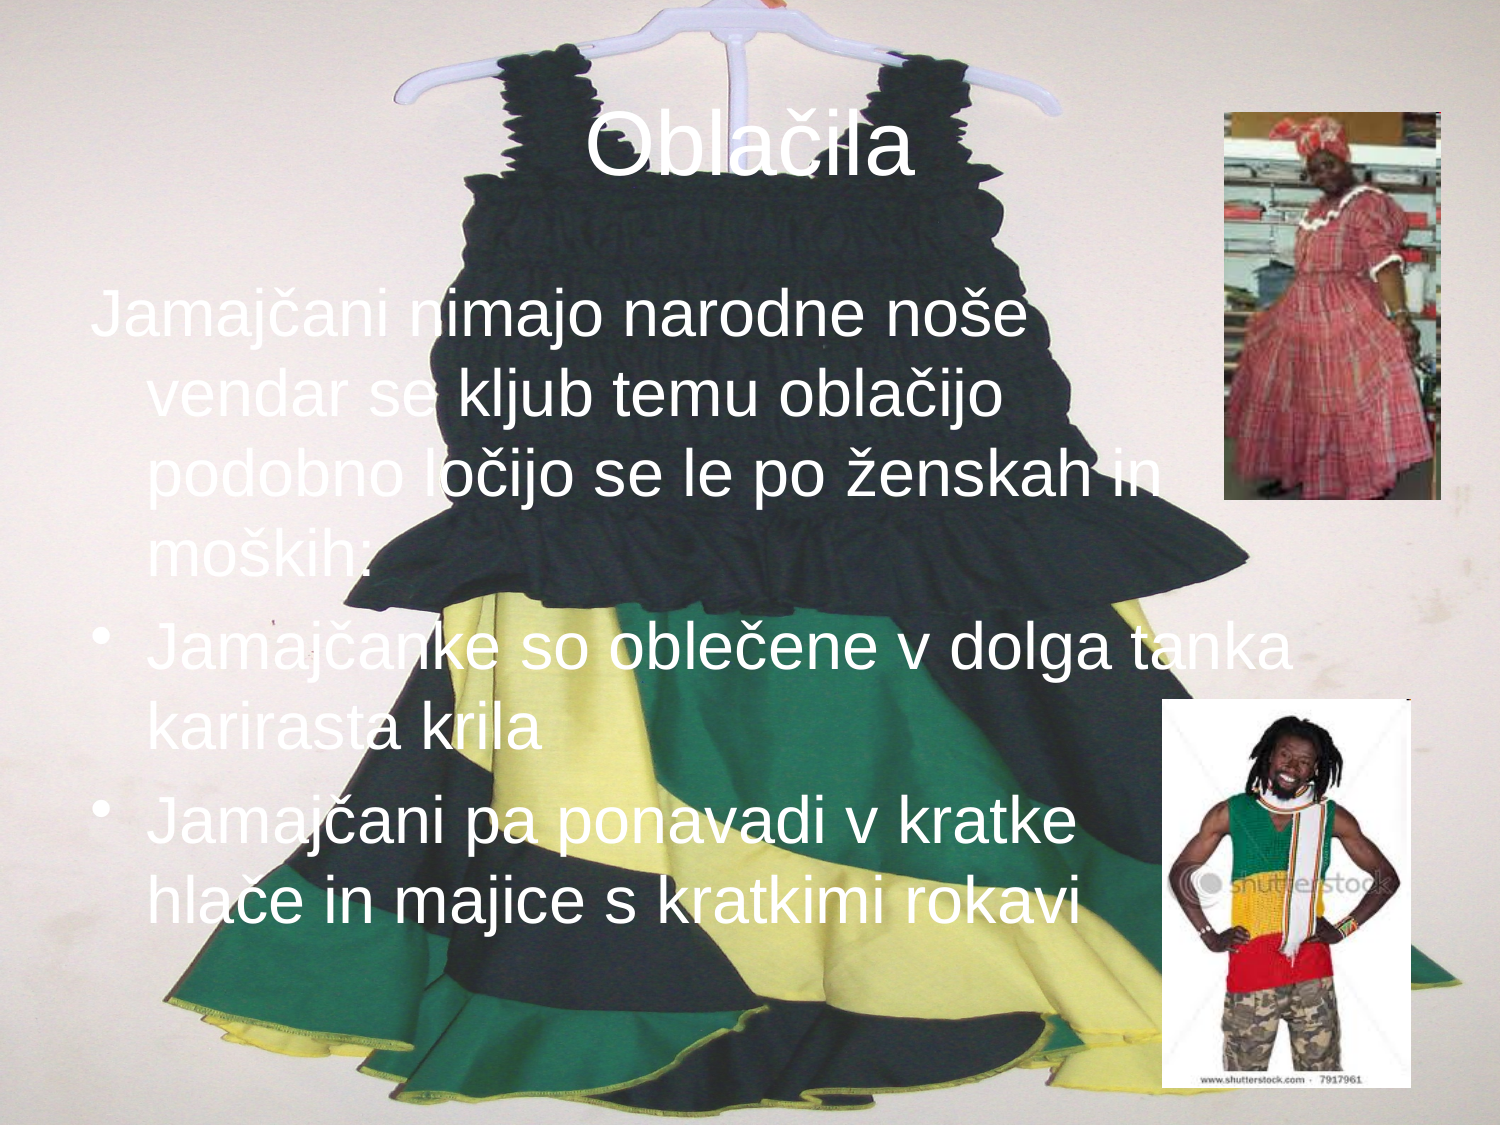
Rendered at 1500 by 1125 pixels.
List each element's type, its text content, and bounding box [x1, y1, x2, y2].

list Jamajčani nimajo narodne noše vendar se kljub temu oblačijo podobno ločijo se le po ženskah in moških: Jamajčanke so oblečene v dolga tanka karirasta krila Jamajčani pa ponavadi v kratke hlače in majice s kratkimi rokavi [75, 262, 1425, 1005]
picture [0, 0, 1500, 1125]
title Oblačila [75, 45, 1425, 233]
